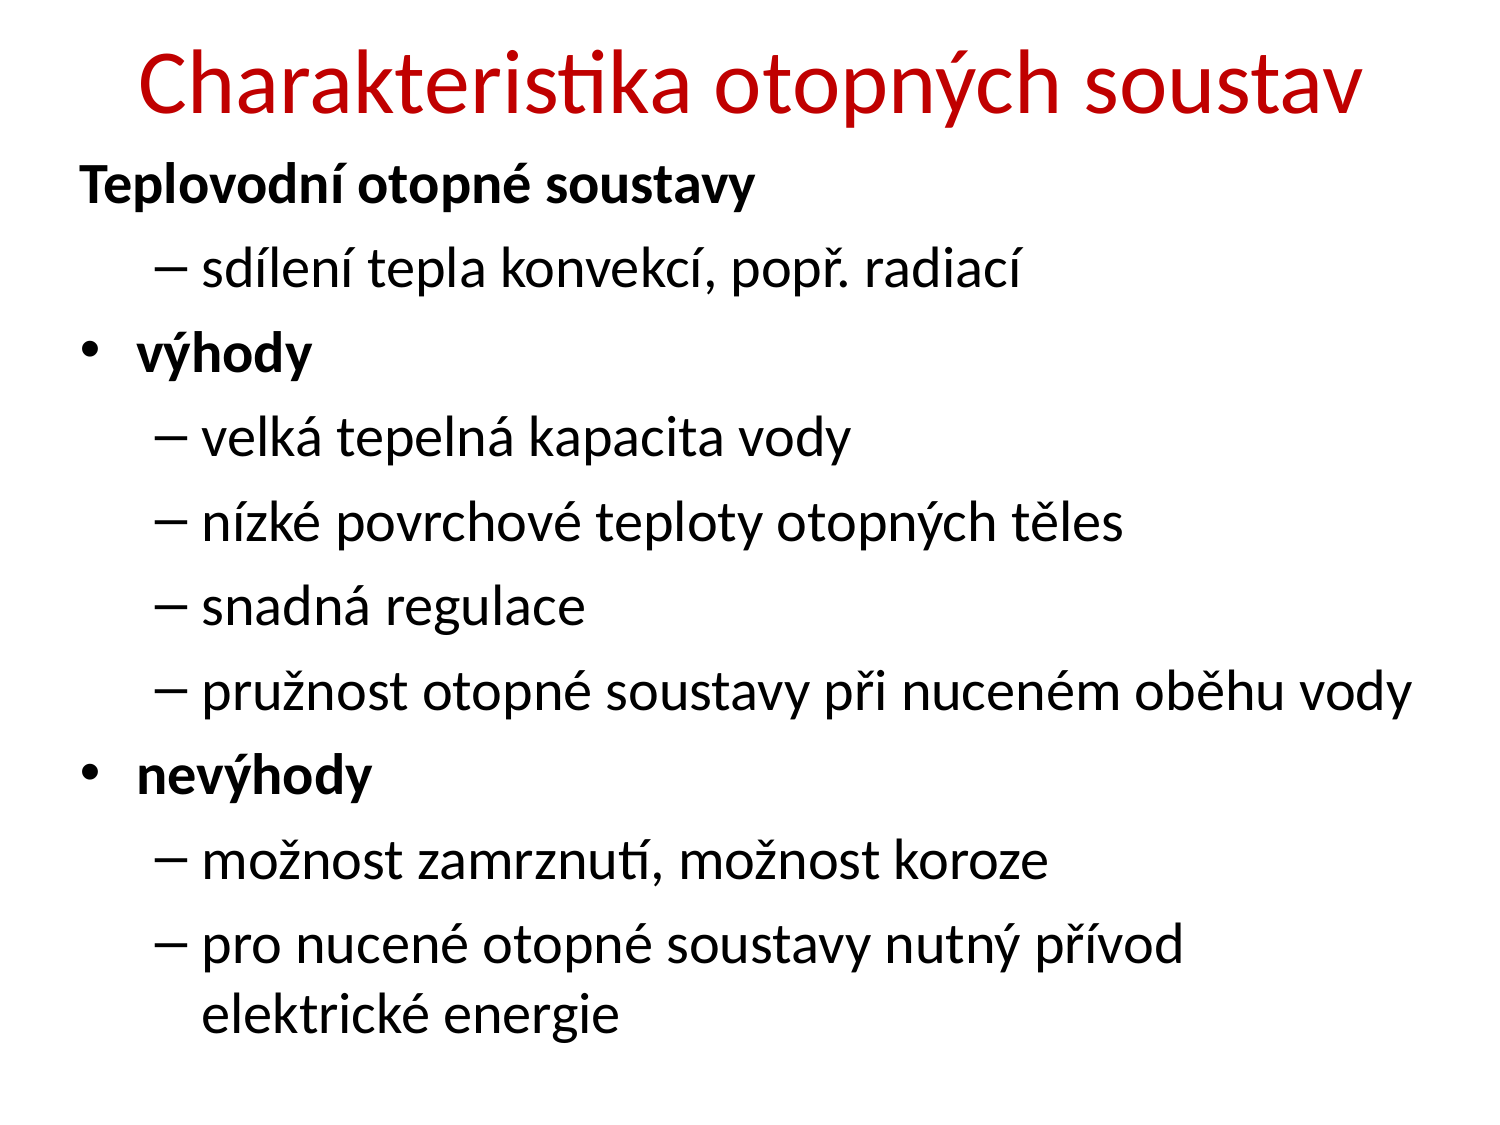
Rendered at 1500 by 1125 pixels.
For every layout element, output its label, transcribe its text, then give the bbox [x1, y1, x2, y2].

title Charakteristika otopných soustav [76, 14, 1427, 137]
list Teplovodní otopné soustavy sdílení tepla konvekcí, popř. radiací výhody velká tepelná kapacita vody nízké povrchové teploty otopných těles snadná regulace pružnost otopné soustavy při nuceném oběhu vody nevýhody možnost zamrznutí, možnost koroze pro nucené otopné soustavy nutný přívod elektrické energie [64, 137, 1435, 1125]
